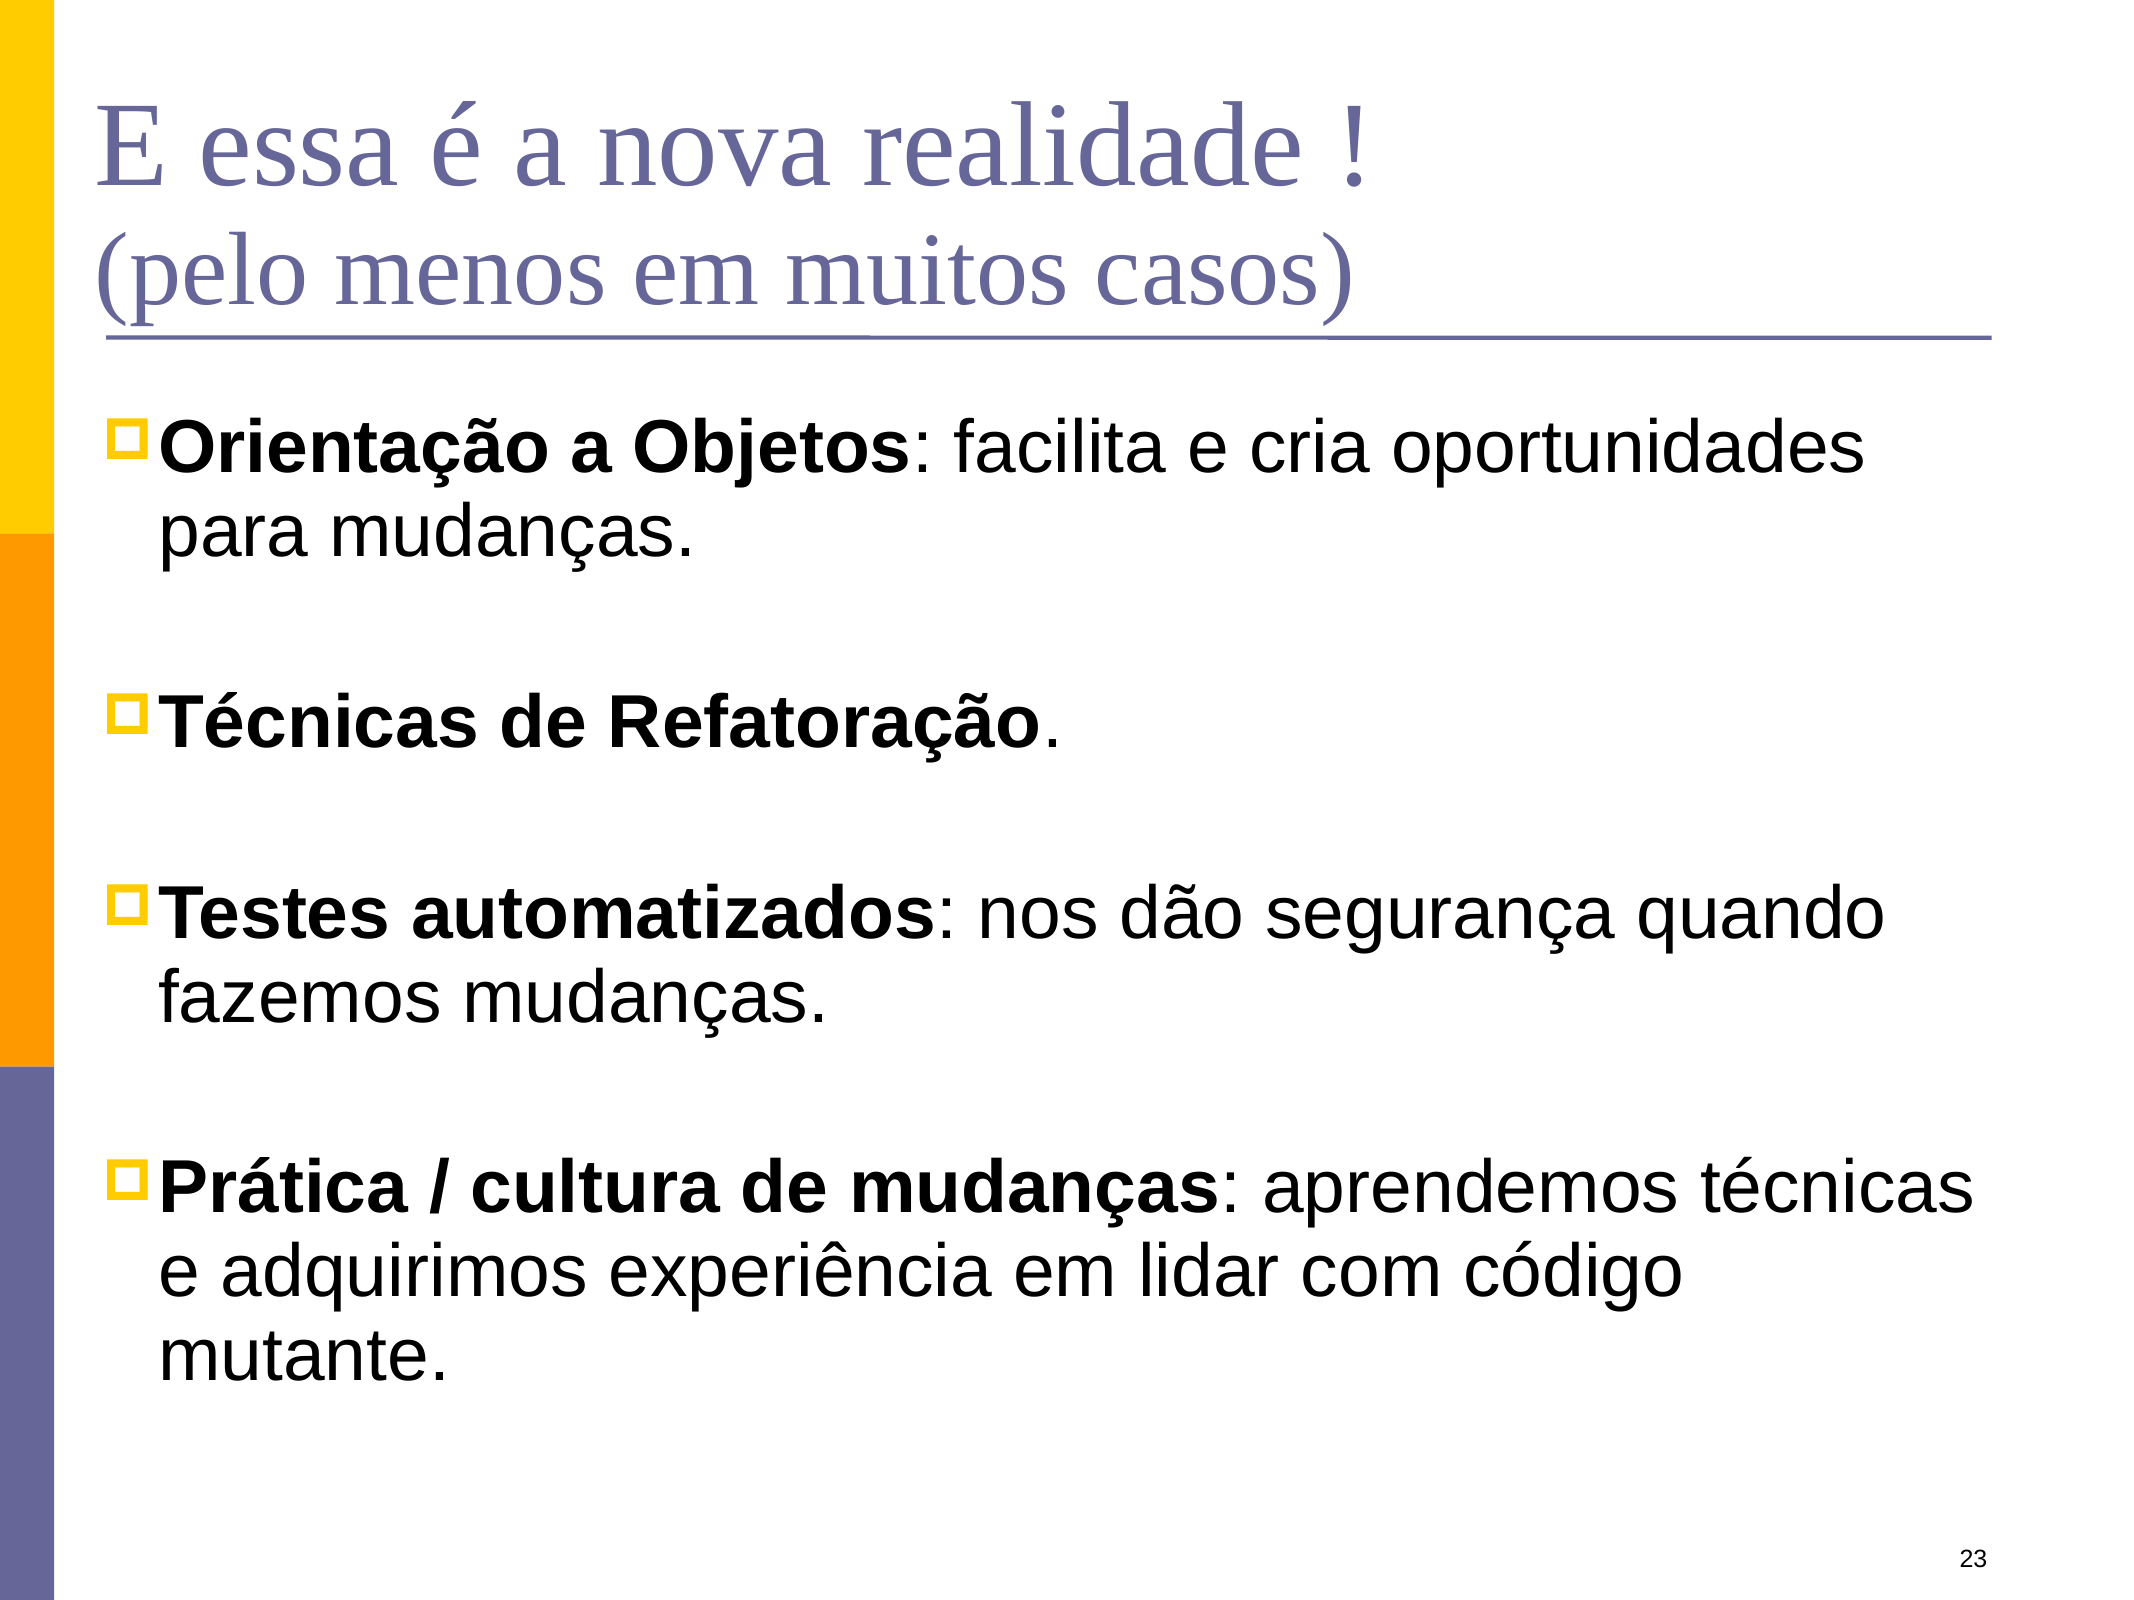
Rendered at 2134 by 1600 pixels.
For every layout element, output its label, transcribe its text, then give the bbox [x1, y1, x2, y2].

title E essa é a nova realidade ! (pelo menos em muitos casos) [76, 29, 1926, 336]
text_box [0, 0, 55, 1600]
list Orientação a Objetos: facilita e cria oportunidades para mudanças. Técnicas de Refatoração. Testes automatizados: nos dão segurança quando fazemos mudanças. Prática / cultura de mudanças: aprendemos técnicas e adquirimos experiência em lidar com código mutante. [89, 396, 1998, 1406]
